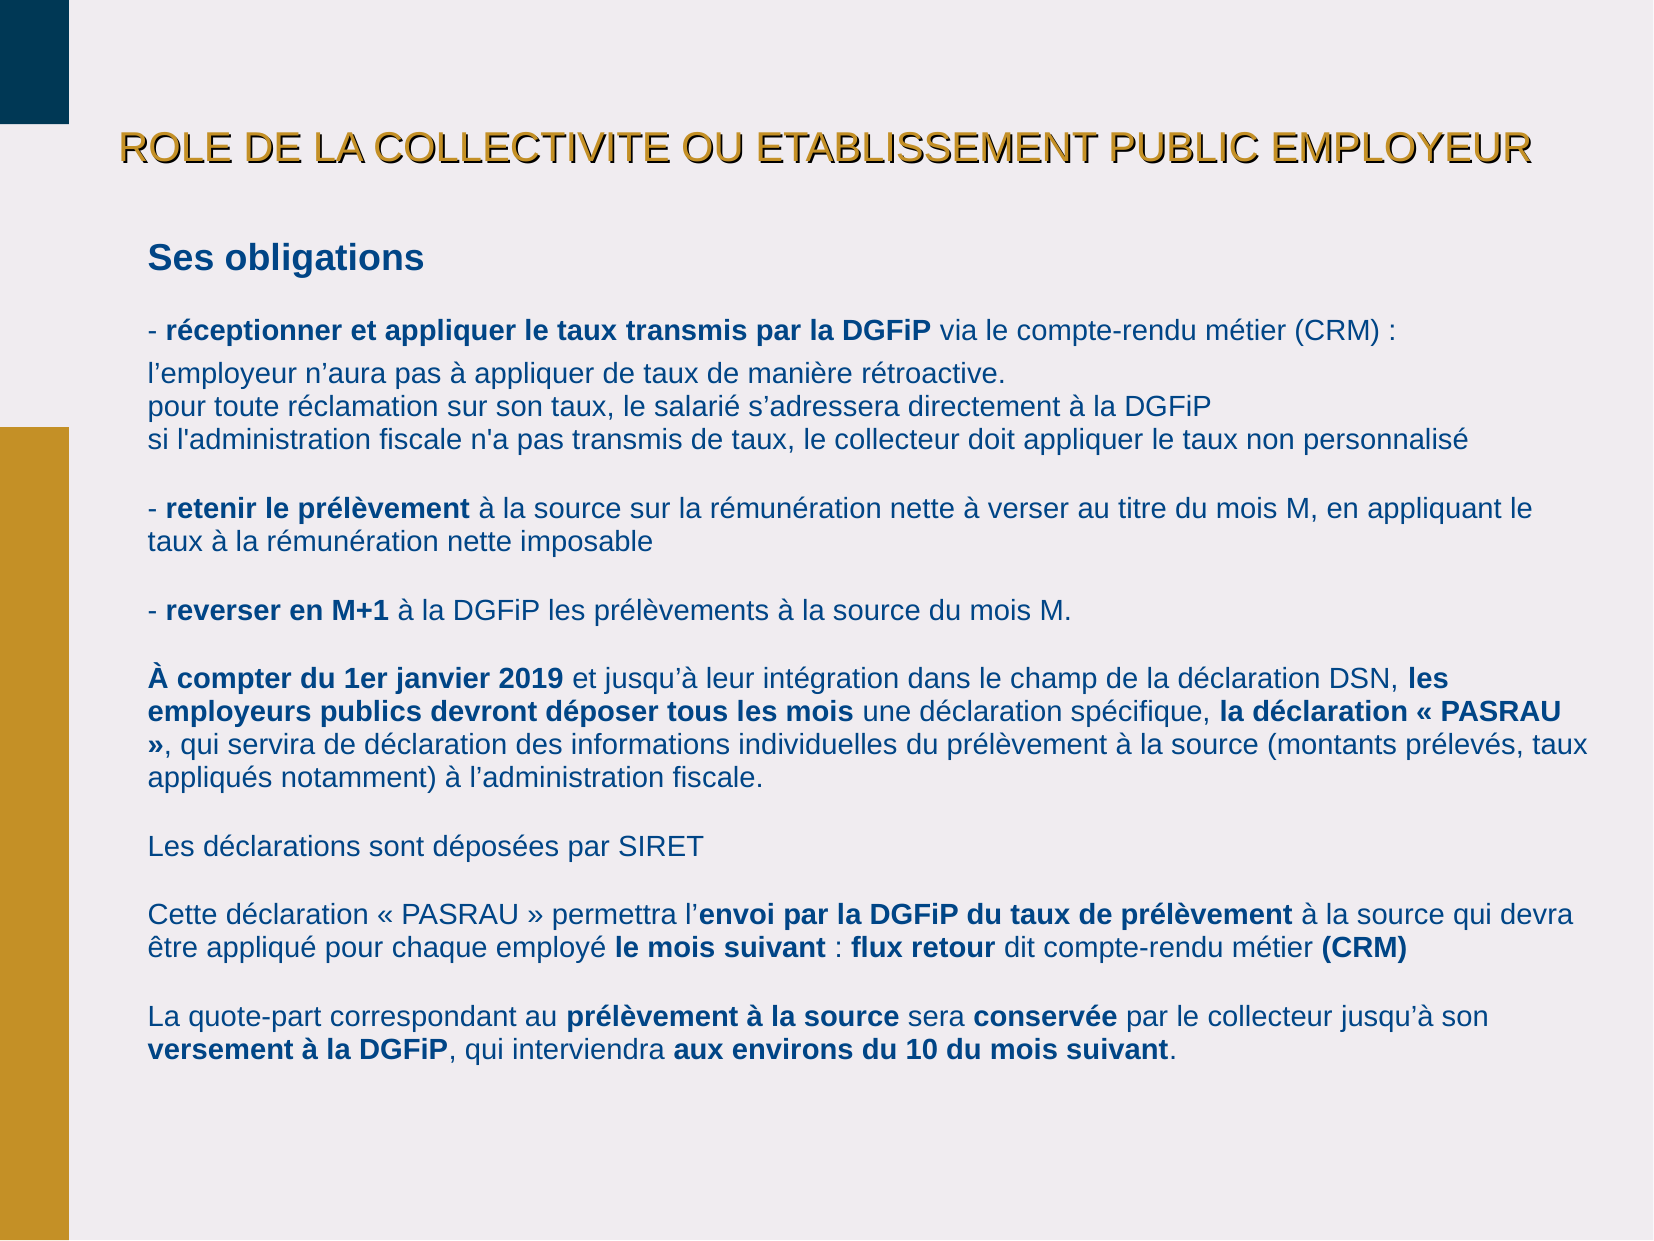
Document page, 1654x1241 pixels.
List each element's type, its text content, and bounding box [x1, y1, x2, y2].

title ROLE DE LA COLLECTIVITE OU ETABLISSEMENT PUBLIC EMPLOYEUR [118, 87, 1587, 209]
list Ses obligations - réceptionner et appliquer le taux transmis par la DGFiP via le compte-rendu métier (CRM) : l’employeur n’aura pas à appliquer de taux de manière rétroactive. pour toute réclamation sur son taux, le salarié s’adressera directement à la DGFiP si l'administration fiscale n'a pas transmis de taux, le collecteur doit appliquer le taux non personnalisé - retenir le prélèvement à la source sur la rémunération nette à verser au titre du mois M, en appliquant le taux à la rémunération nette imposable - reverser en M+1 à la DGFiP les prélèvements à la source du mois M. À compter du 1er janvier 2019 et jusqu’à leur intégration dans le champ de la déclaration DSN, les employeurs publics devront déposer tous les mois une déclaration spécifique, la déclaration « PASRAU », qui servira de déclaration des informations individuelles du prélèvement à la source (montants prélevés, taux appliqués notamment) à l’administration fiscale. Les déclarations sont déposées par SIRET Cette déclaration « PASRAU » permettra l’envoi par la DGFiP du taux de prélèvement à la source qui devra être appliqué pour chaque employé le mois suivant : flux retour dit compte-rendu métier (CRM) La quote-part correspondant au prélèvement à la source sera conservée par le collecteur jusqu’à son versement à la DGFiP, qui interviendra aux environs du 10 du mois suivant. [147, 236, 1595, 1167]
